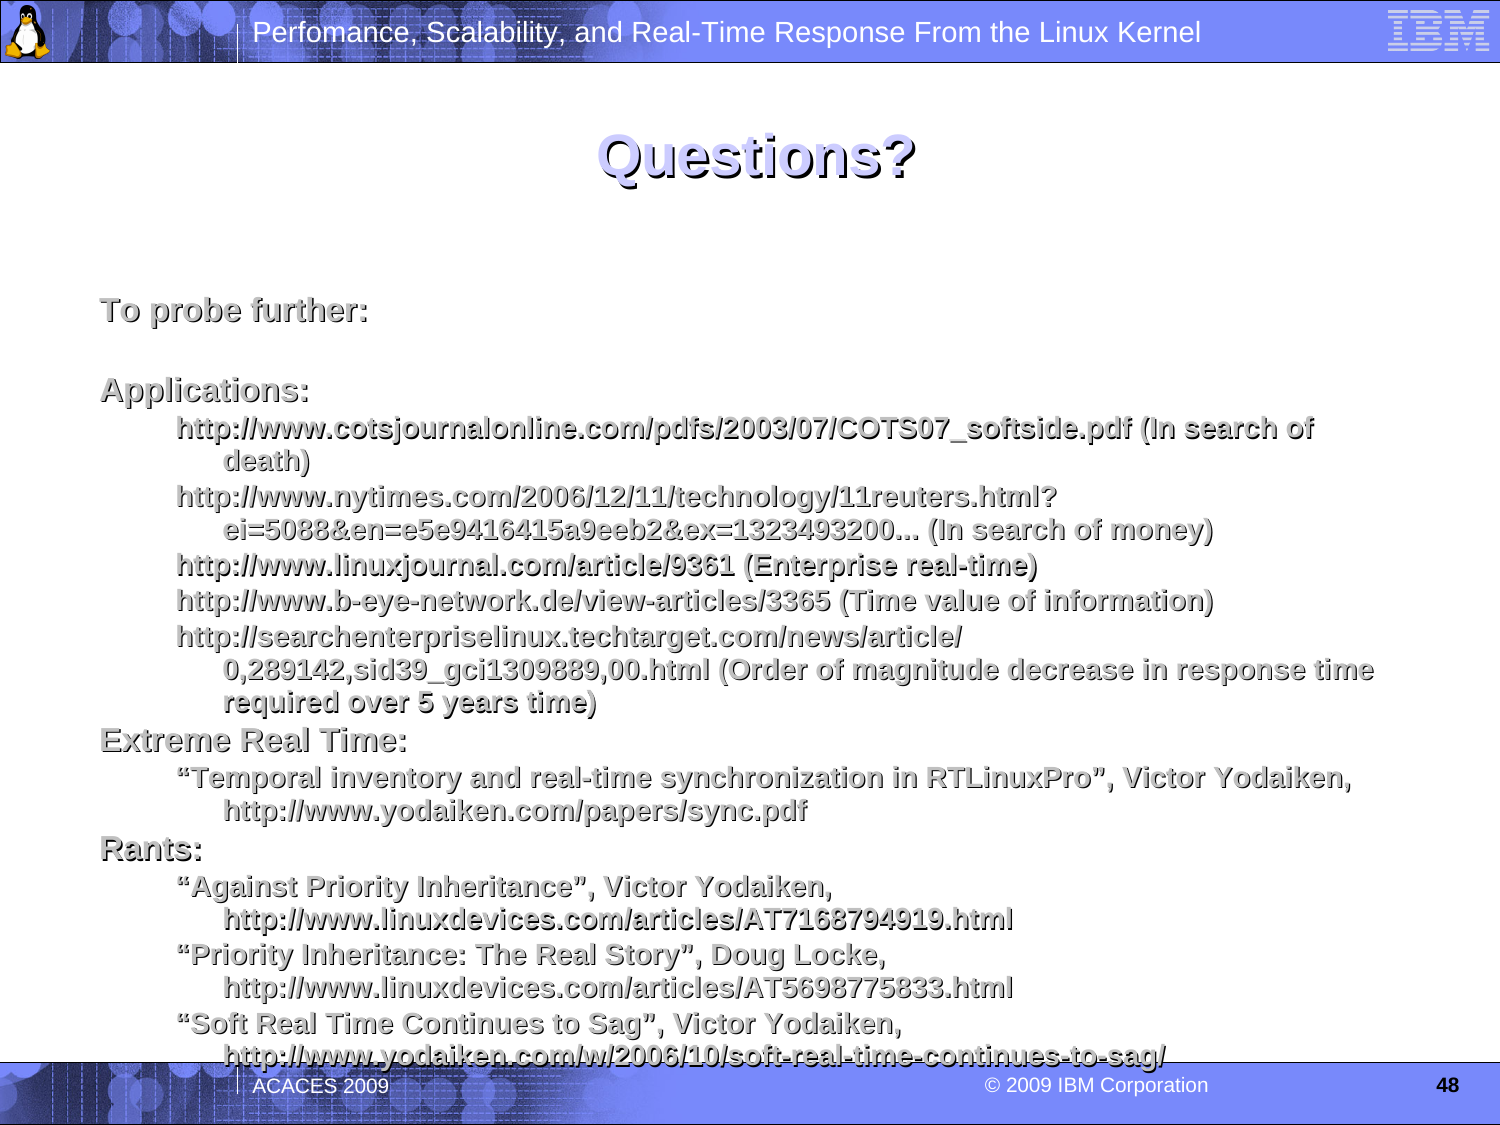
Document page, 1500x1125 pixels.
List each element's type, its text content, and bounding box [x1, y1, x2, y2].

picture [0, 1063, 1500, 1124]
list To probe further: Applications: http://www.cotsjournalonline.com/pdfs/2003/07/COTS07_softside.pdf (In search of death) http://www.nytimes.com/2006/12/11/technology/11reuters.html?ei=5088&en=e5e9416415a9eeb2&ex=1323493200... (In search of money) http://www.linuxjournal.com/article/9361 (Enterprise real-time) http://www.b-eye-network.de/view-articles/3365 (Time value of information) http://searchenterpriselinux.techtarget.com/news/article/0,289142,sid39_gci1309889,00.html (Order of magnitude decrease in response time required over 5 years time) Extreme Real Time: “Temporal inventory and real-time synchronization in RTLinuxPro”, Victor Yodaiken, http://www.yodaiken.com/papers/sync.pdf Rants: “Against Priority Inheritance”, Victor Yodaiken, http://www.linuxdevices.com/articles/AT7168794919.html “Priority Inheritance: The Real Story”, Doug Locke, http://www.linuxdevices.com/articles/AT5698775833.html “Soft Real Time Continues to Sag”, Victor Yodaiken, http://www.yodaiken.com/w/2006/10/soft-real-time-continues-to-sag/ [99, 291, 1389, 1040]
title Questions? [79, 116, 1433, 199]
picture [1, 1, 1500, 62]
